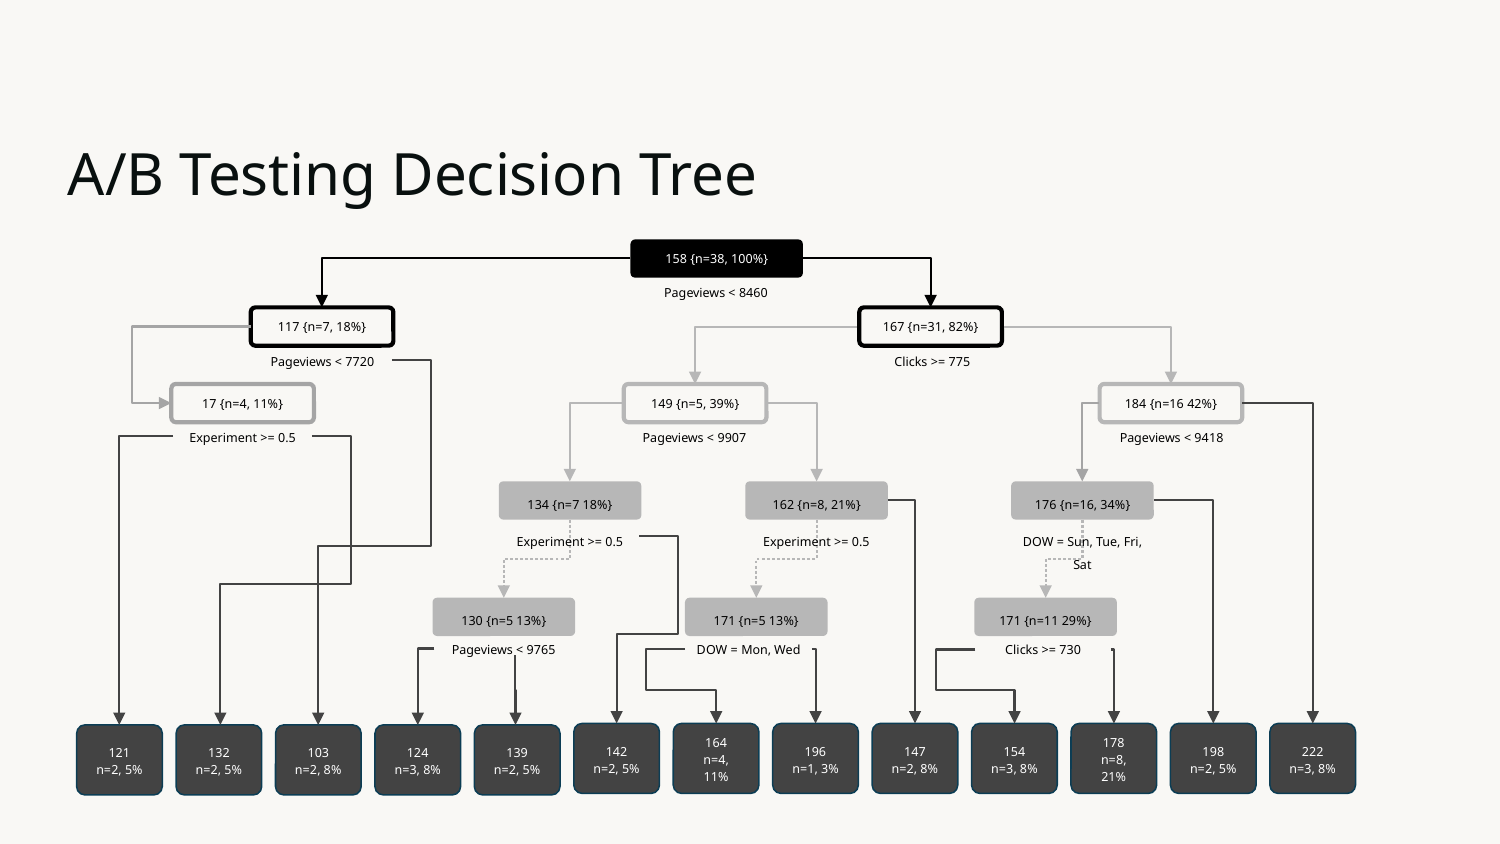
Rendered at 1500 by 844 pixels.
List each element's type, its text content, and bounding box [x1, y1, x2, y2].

text_box Experiment >= 0.5 [500, 526, 640, 546]
text_box 117 {n=7, 18%} [250, 307, 394, 346]
text_box Pageviews < 9907 [625, 429, 764, 443]
text_box 17 {n=4, 11%} [171, 383, 314, 423]
text_box DOW = Mon, Wed [685, 641, 812, 656]
text_box 130 {n=5 13%} [432, 597, 576, 637]
text_box 132 n=2, 5% [176, 724, 262, 795]
text_box Pageviews < 9765 [434, 641, 574, 655]
title A/B Testing Decision Tree [67, 136, 1452, 213]
text_box 139 n=2, 5% [474, 724, 561, 795]
text_box 142 n=2, 5% [573, 723, 660, 794]
text_box 167 {n=31, 82%} [859, 307, 1002, 346]
text_box 134 {n=7 18%} [498, 481, 642, 520]
text_box 196 n=1, 3% [772, 723, 859, 794]
text_box 158 {n=38, 100%} [630, 239, 803, 278]
text_box 178 n=8, 21% [1070, 723, 1157, 794]
text_box Experiment >= 0.5 [173, 429, 312, 443]
text_box 103 n=2, 8% [275, 724, 362, 795]
text_box DOW = Sun, Tue, Fri, Sat [1013, 526, 1152, 546]
text_box 121 n=2, 5% [76, 724, 163, 795]
text_box 176 {n=16, 34%} [1011, 481, 1154, 520]
text_box 164 n=4, 11% [673, 723, 759, 794]
text_box Pageviews < 9418 [1102, 429, 1241, 443]
text_box Pageviews < 7720 [253, 353, 392, 367]
text_box 171 {n=5 13%} [684, 597, 828, 637]
text_box Pageviews < 8460 [646, 285, 786, 299]
text_box 154 n=3, 8% [971, 723, 1058, 794]
text_box 124 n=3, 8% [374, 724, 461, 795]
text_box Clicks >= 775 [863, 353, 1002, 367]
text_box 222 n=3, 8% [1269, 723, 1356, 794]
text_box 147 n=2, 8% [872, 723, 958, 794]
text_box 171 {n=11 29%} [974, 597, 1117, 637]
text_box Experiment >= 0.5 [746, 526, 886, 546]
text_box Clicks >= 730 [975, 642, 1111, 657]
text_box 198 n=2, 5% [1170, 723, 1257, 794]
text_box 162 {n=8, 21%} [745, 481, 888, 520]
text_box 149 {n=5, 39%} [623, 383, 767, 423]
text_box 184 {n=16 42%} [1099, 383, 1243, 423]
